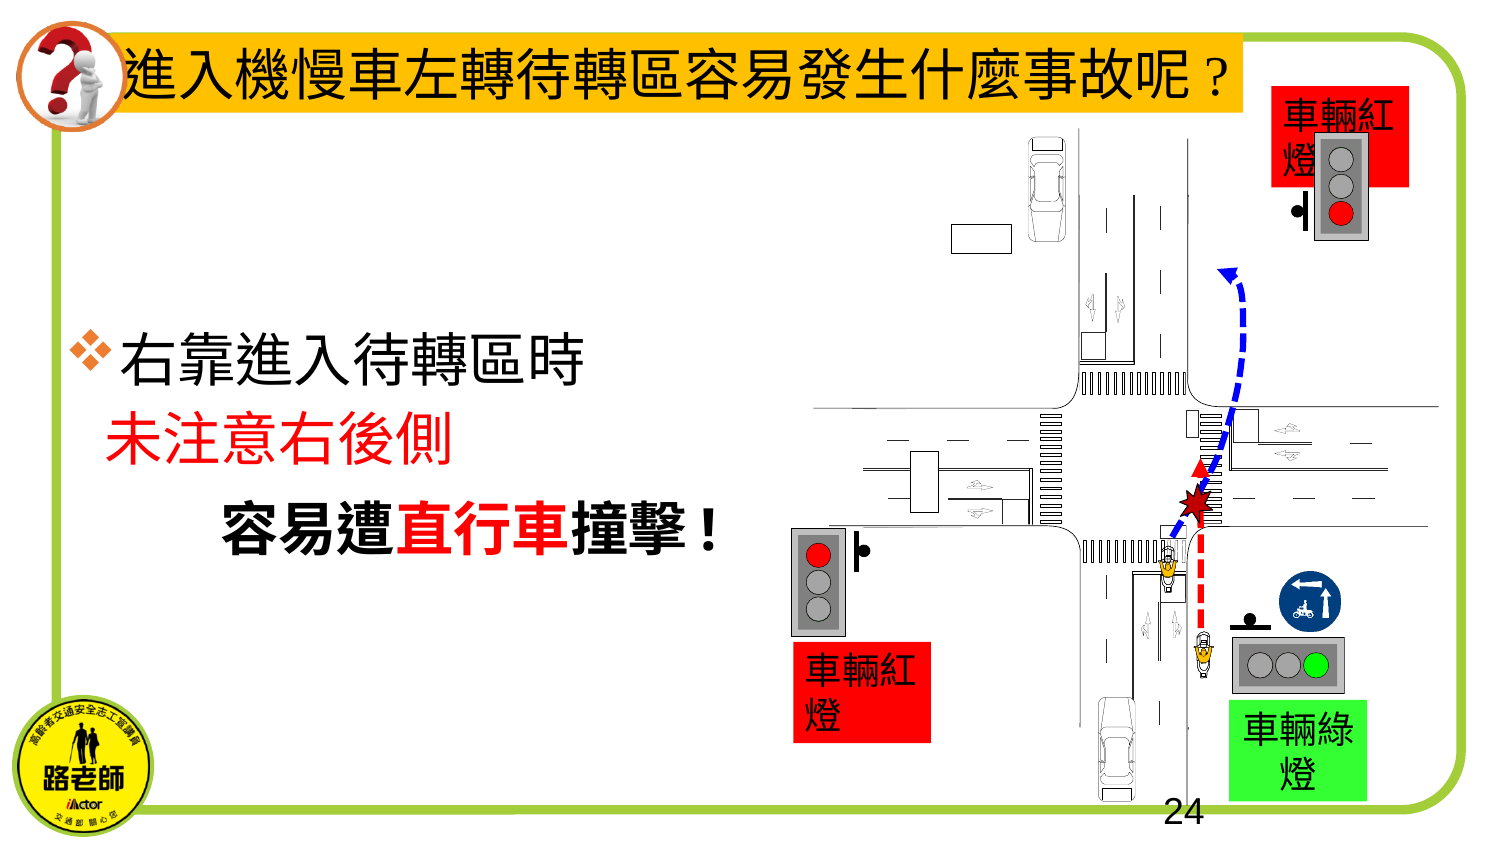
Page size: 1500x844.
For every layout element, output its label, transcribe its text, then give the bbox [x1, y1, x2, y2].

picture [14, 20, 130, 136]
text_box [1179, 483, 1213, 524]
text_box 車輛紅燈 [1338, 109, 1345, 131]
text_box 右靠進入待轉區時 未注意右後側 [53, 317, 853, 479]
text_box [909, 451, 939, 513]
text_box 進入機慢車左轉待轉區容易發生什麼事故呢? [130, 33, 1244, 113]
text_box 車輛綠燈 [1229, 699, 1368, 802]
picture [16, 699, 150, 833]
text_box [950, 224, 1012, 254]
picture [790, 128, 1443, 806]
text_box 車輛紅燈 [1271, 86, 1410, 188]
text_box 車輛紅燈 [793, 641, 931, 744]
text_box 容易遭直行車撞擊! [157, 486, 744, 569]
